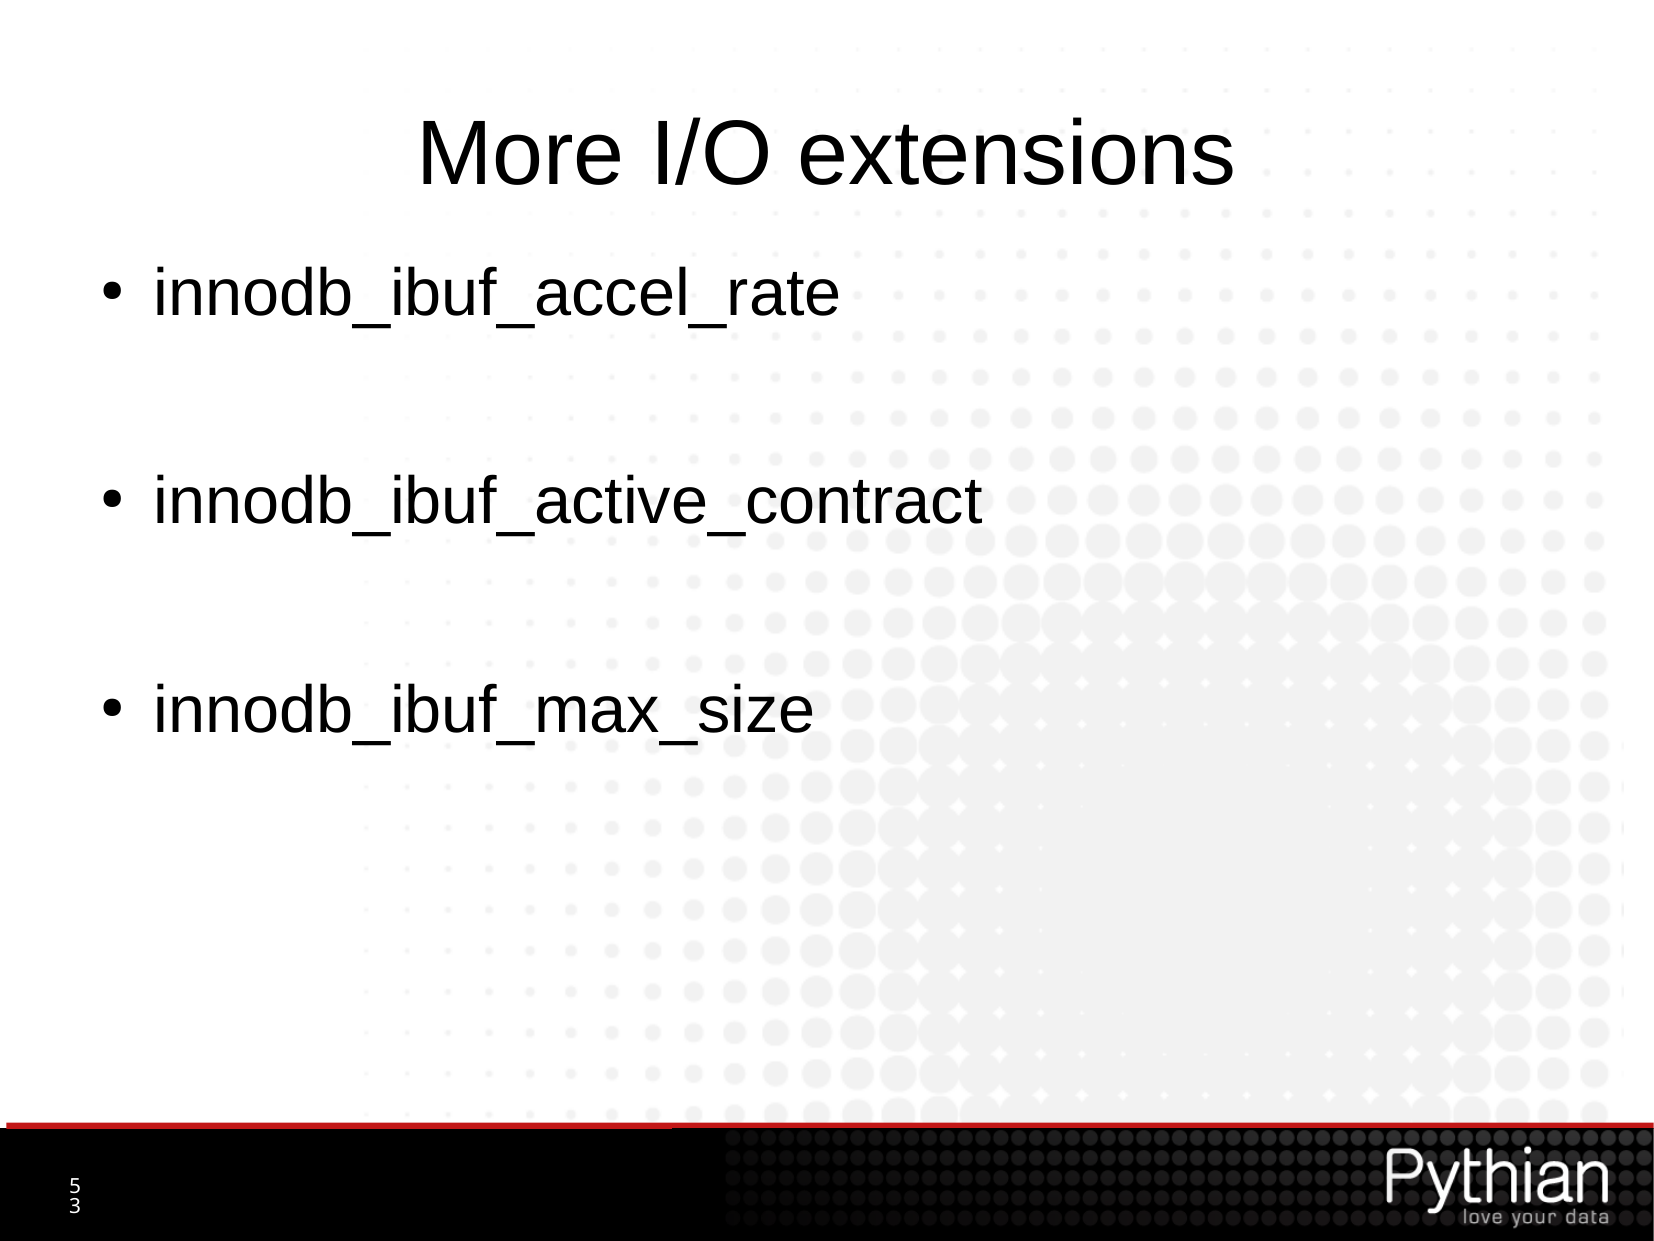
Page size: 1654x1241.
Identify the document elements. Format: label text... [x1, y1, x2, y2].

picture [672, 1128, 1654, 1241]
list innodb_ibuf_accel_rate innodb_ibuf_active_contract innodb_ibuf_max_size [82, 254, 1571, 1074]
title More I/O extensions [82, 49, 1571, 254]
picture [355, 46, 1624, 1122]
